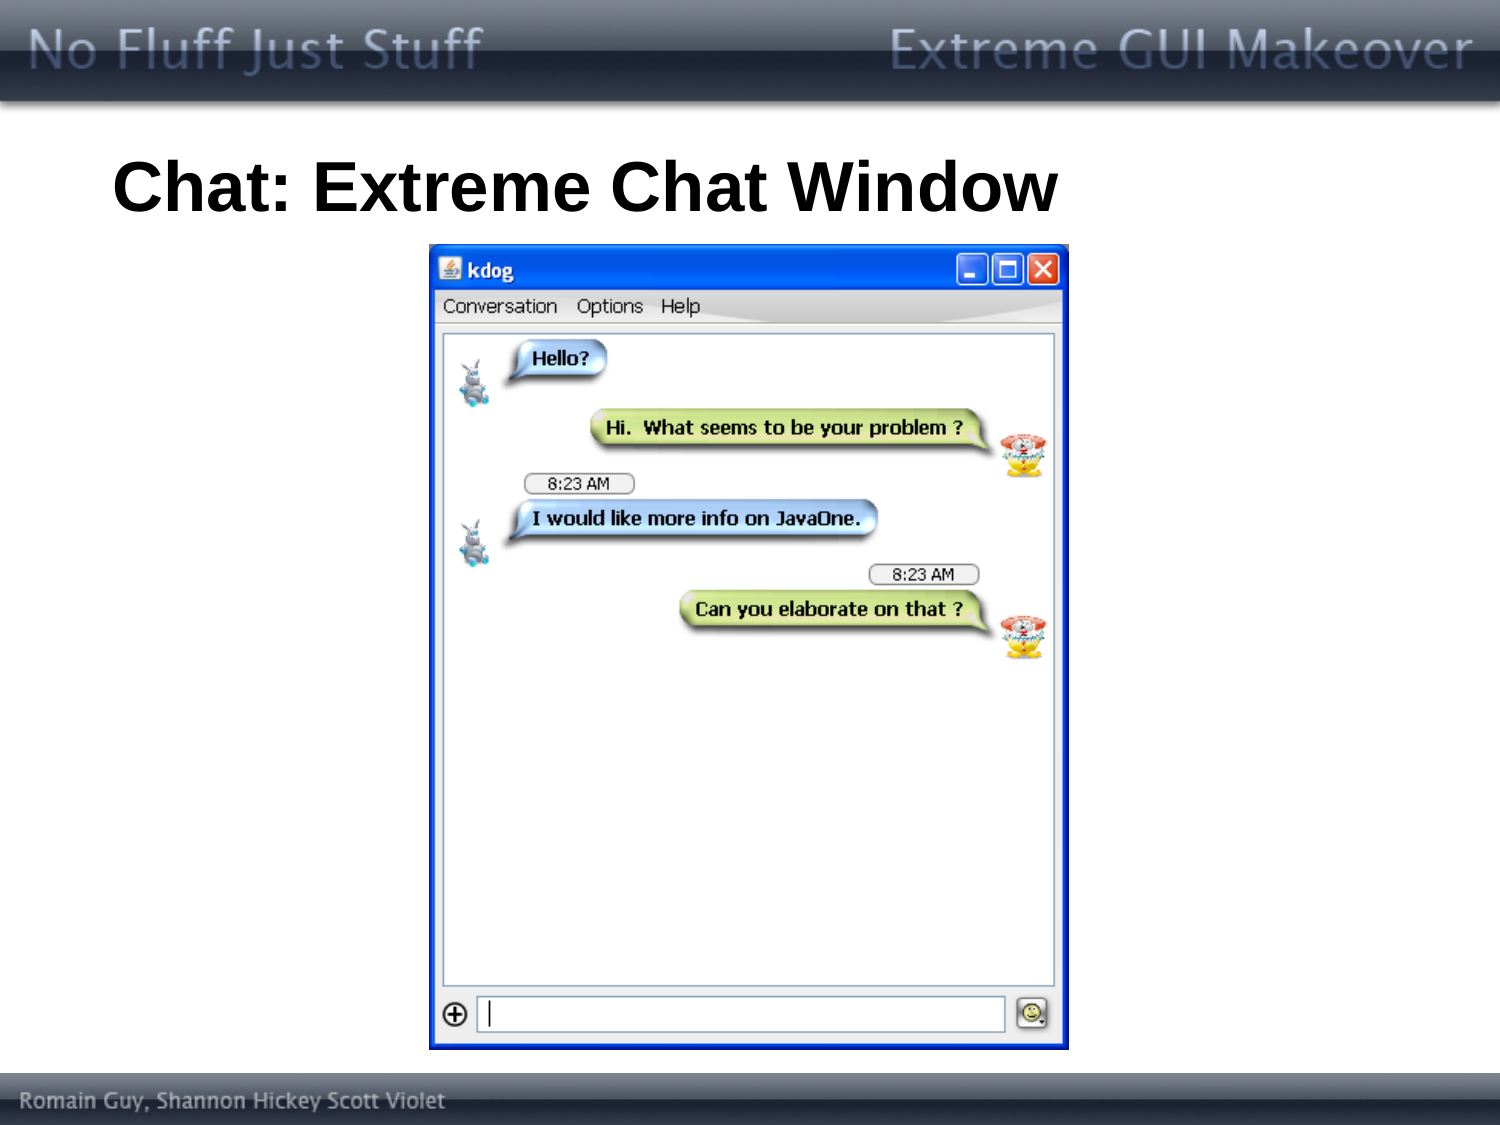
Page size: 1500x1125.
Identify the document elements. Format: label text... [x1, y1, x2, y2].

picture [429, 244, 1069, 1051]
picture [0, 1073, 1500, 1125]
title Chat: Extreme Chat Window [112, 119, 1417, 225]
picture [0, 0, 1500, 114]
